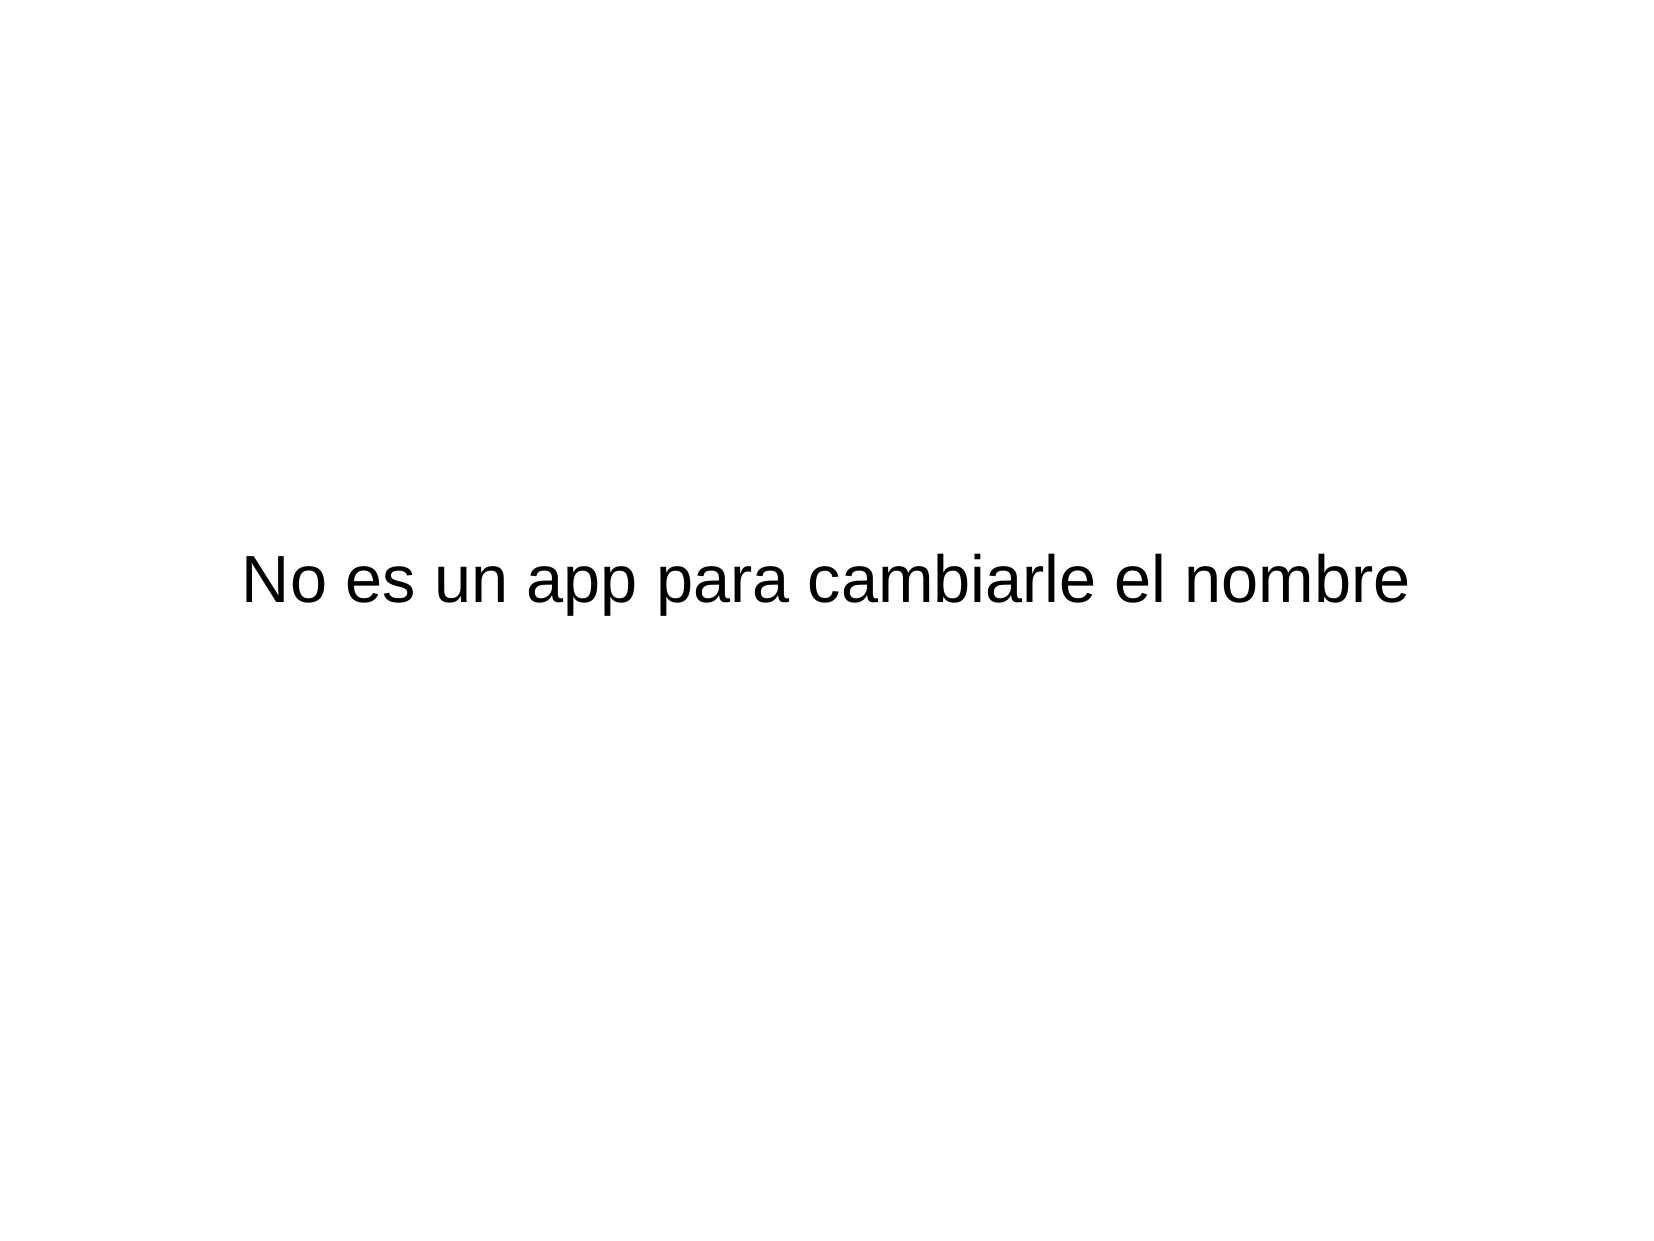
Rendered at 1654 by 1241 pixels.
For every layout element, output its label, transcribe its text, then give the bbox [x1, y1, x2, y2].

subtitle No es un app para cambiarle el nombre [82, 49, 1571, 1109]
